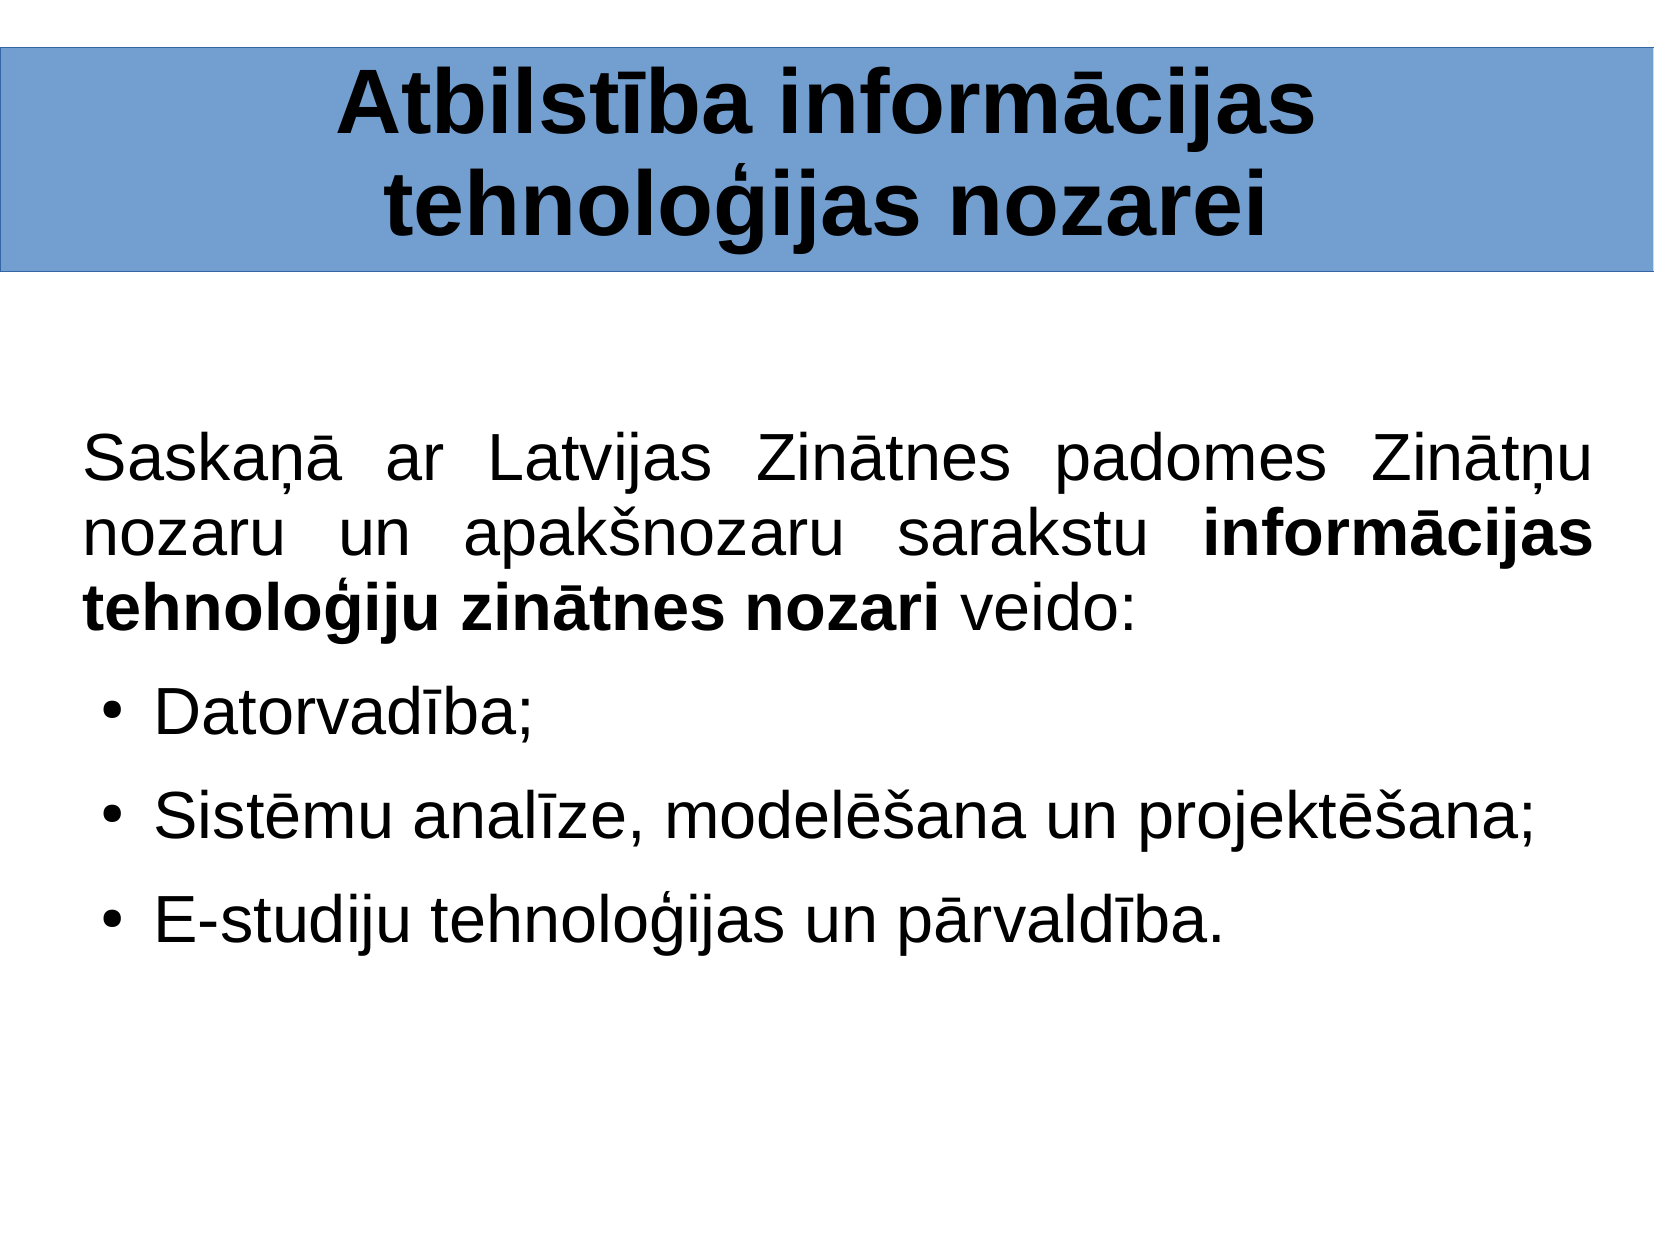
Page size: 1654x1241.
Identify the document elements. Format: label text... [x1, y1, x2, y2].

list Saskaņā ar Latvijas Zinātnes padomes Zinātņu nozaru un apakšnozaru sarakstu informācijas tehnoloģiju zinātnes nozari veido: Datorvadība; Sistēmu analīze, modelēšana un projektēšana; E-studiju tehnoloģijas un pārvaldība. [82, 420, 1595, 1140]
title Atbilstība informācijas tehnoloģijas nozarei [82, 49, 1571, 257]
text_box [0, 47, 1654, 272]
